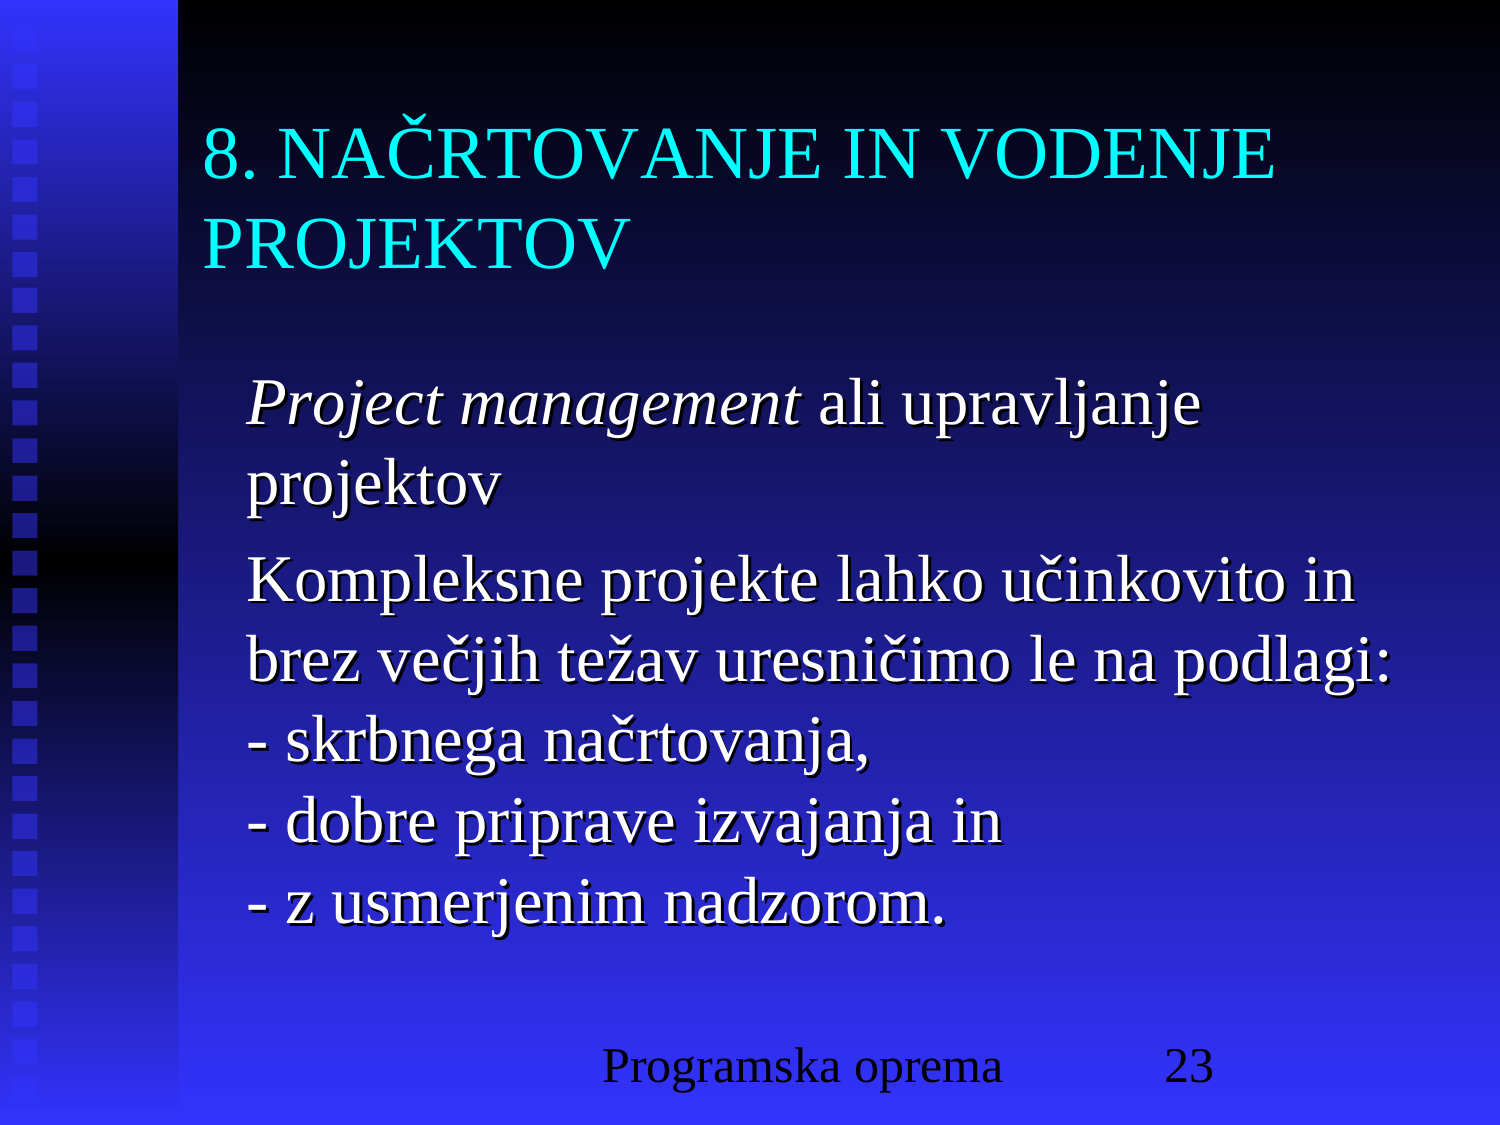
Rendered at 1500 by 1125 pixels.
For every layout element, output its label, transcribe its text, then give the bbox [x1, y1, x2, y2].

list Project management ali upravljanje projektov Kompleksne projekte lahko učinkovito in brez večjih težav uresničimo le na podlagi: - skrbnega načrtovanja, - dobre priprave izvajanja in - z usmerjenim nadzorom. [174, 350, 1450, 1040]
title 8. NAČRTOVANJE IN VODENJE PROJEKTOV [187, 96, 1463, 292]
